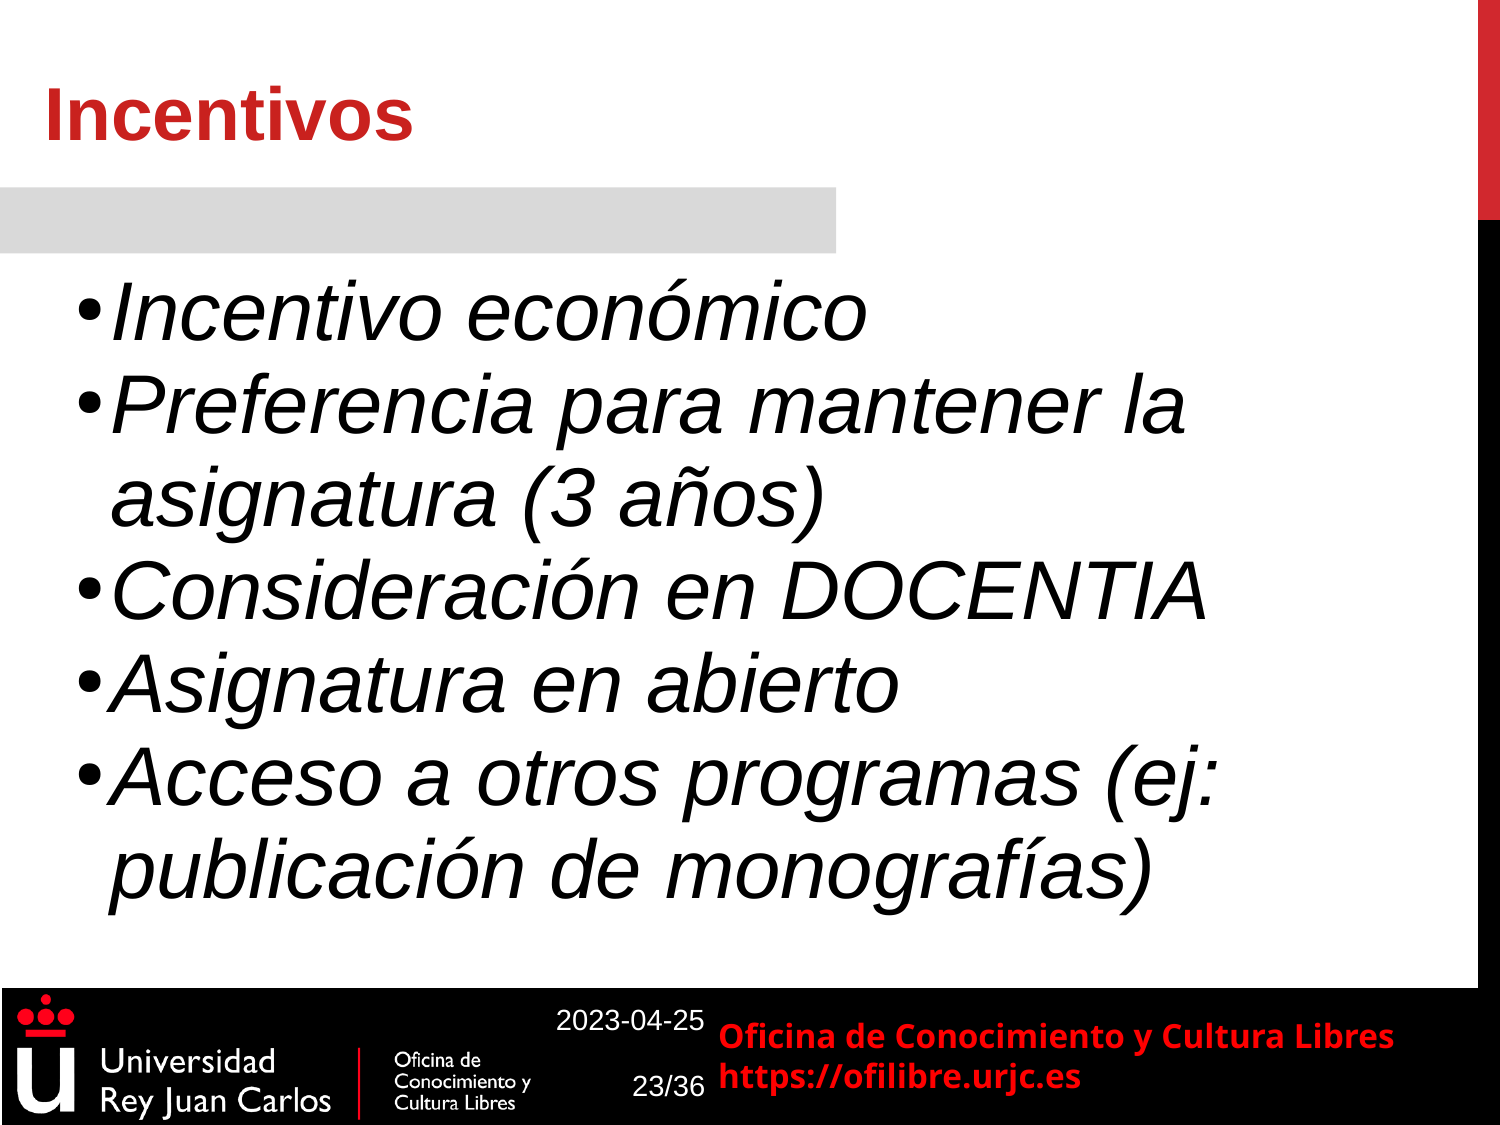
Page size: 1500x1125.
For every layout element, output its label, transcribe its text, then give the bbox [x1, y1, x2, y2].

text_box Incentivos [30, 64, 1306, 248]
title [75, 7, 1425, 196]
text_box Incentivo económico Preferencia para mantener la asignatura (3 años) Consideración en DOCENTIA Asignatura en abierto Acceso a otros programas (ej: publicación de monografías) [60, 258, 1456, 961]
picture [17, 994, 531, 1120]
